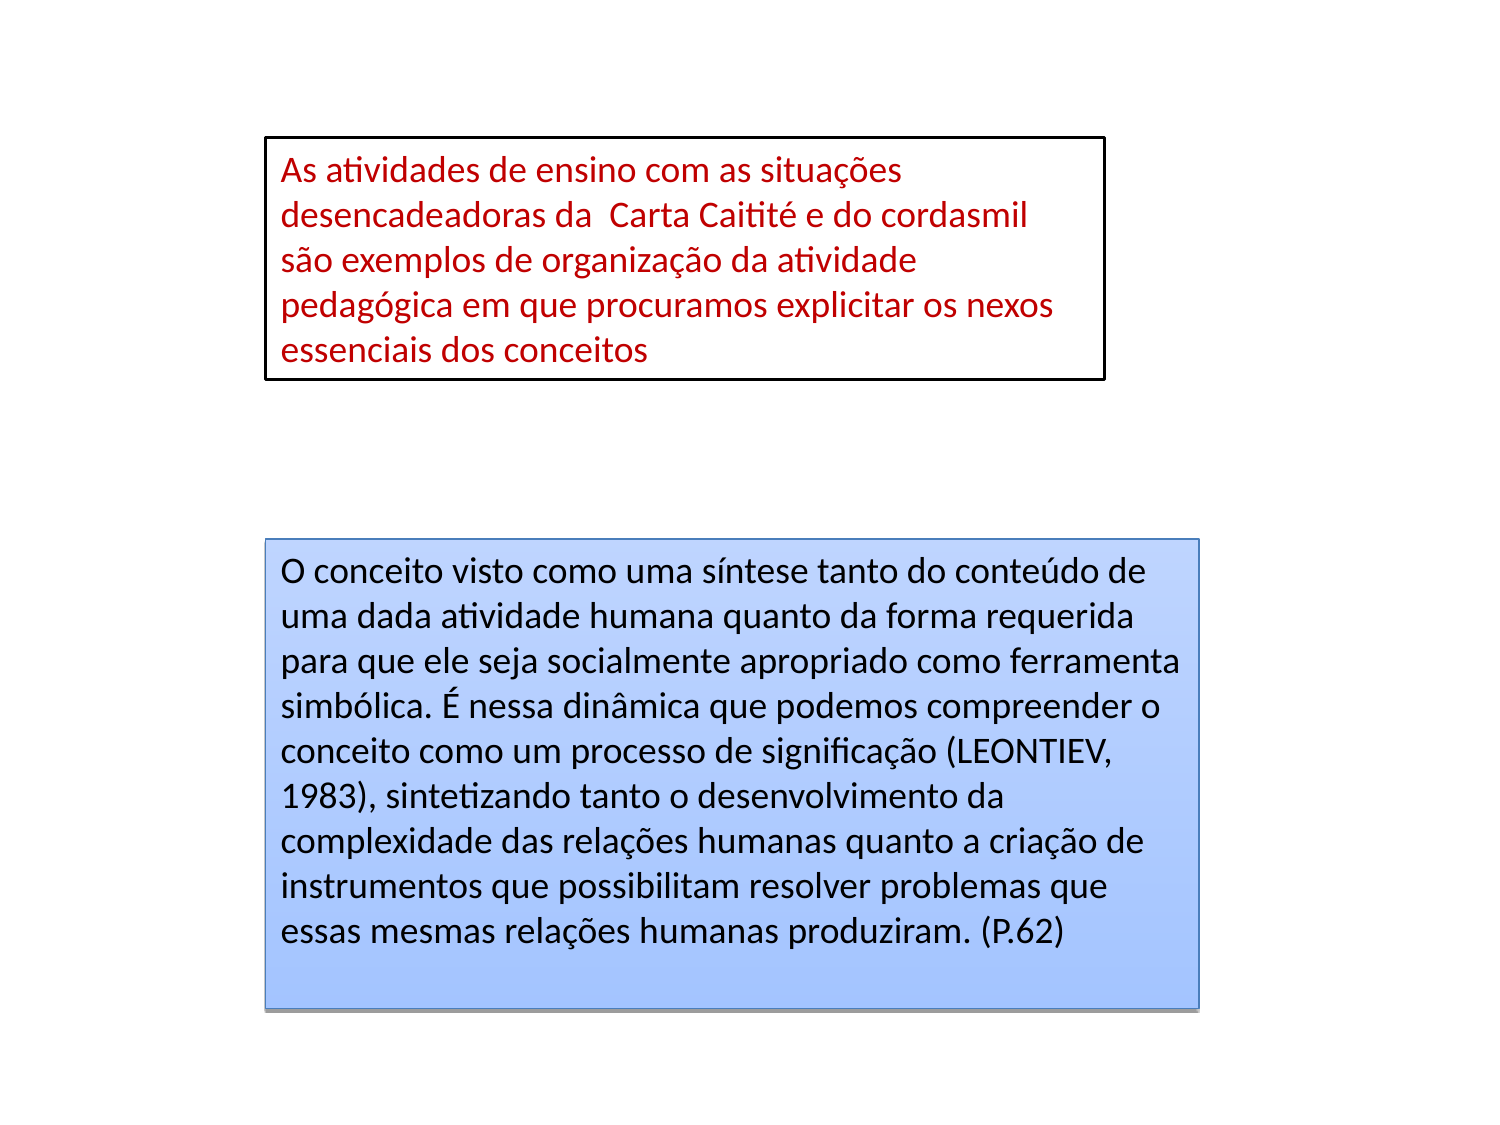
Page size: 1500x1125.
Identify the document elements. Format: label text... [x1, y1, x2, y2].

text_box As atividades de ensino com as situações desencadeadoras da Carta Caitité e do cordasmil são exemplos de organização da atividade pedagógica em que procuramos explicitar os nexos essenciais dos conceitos [265, 137, 1105, 380]
text_box O conceito visto como uma síntese tanto do conteúdo de uma dada atividade humana quanto da forma requerida para que ele seja socialmente apropriado como ferramenta simbólica. É nessa dinâmica que podemos compreender o conceito como um processo de significação (LEONTIEV, 1983), sintetizando tanto o desenvolvimento da complexidade das relações humanas quanto a criação de instrumentos que possibilitam resolver problemas que essas mesmas relações humanas produziram. (P.62) [265, 538, 1199, 1009]
